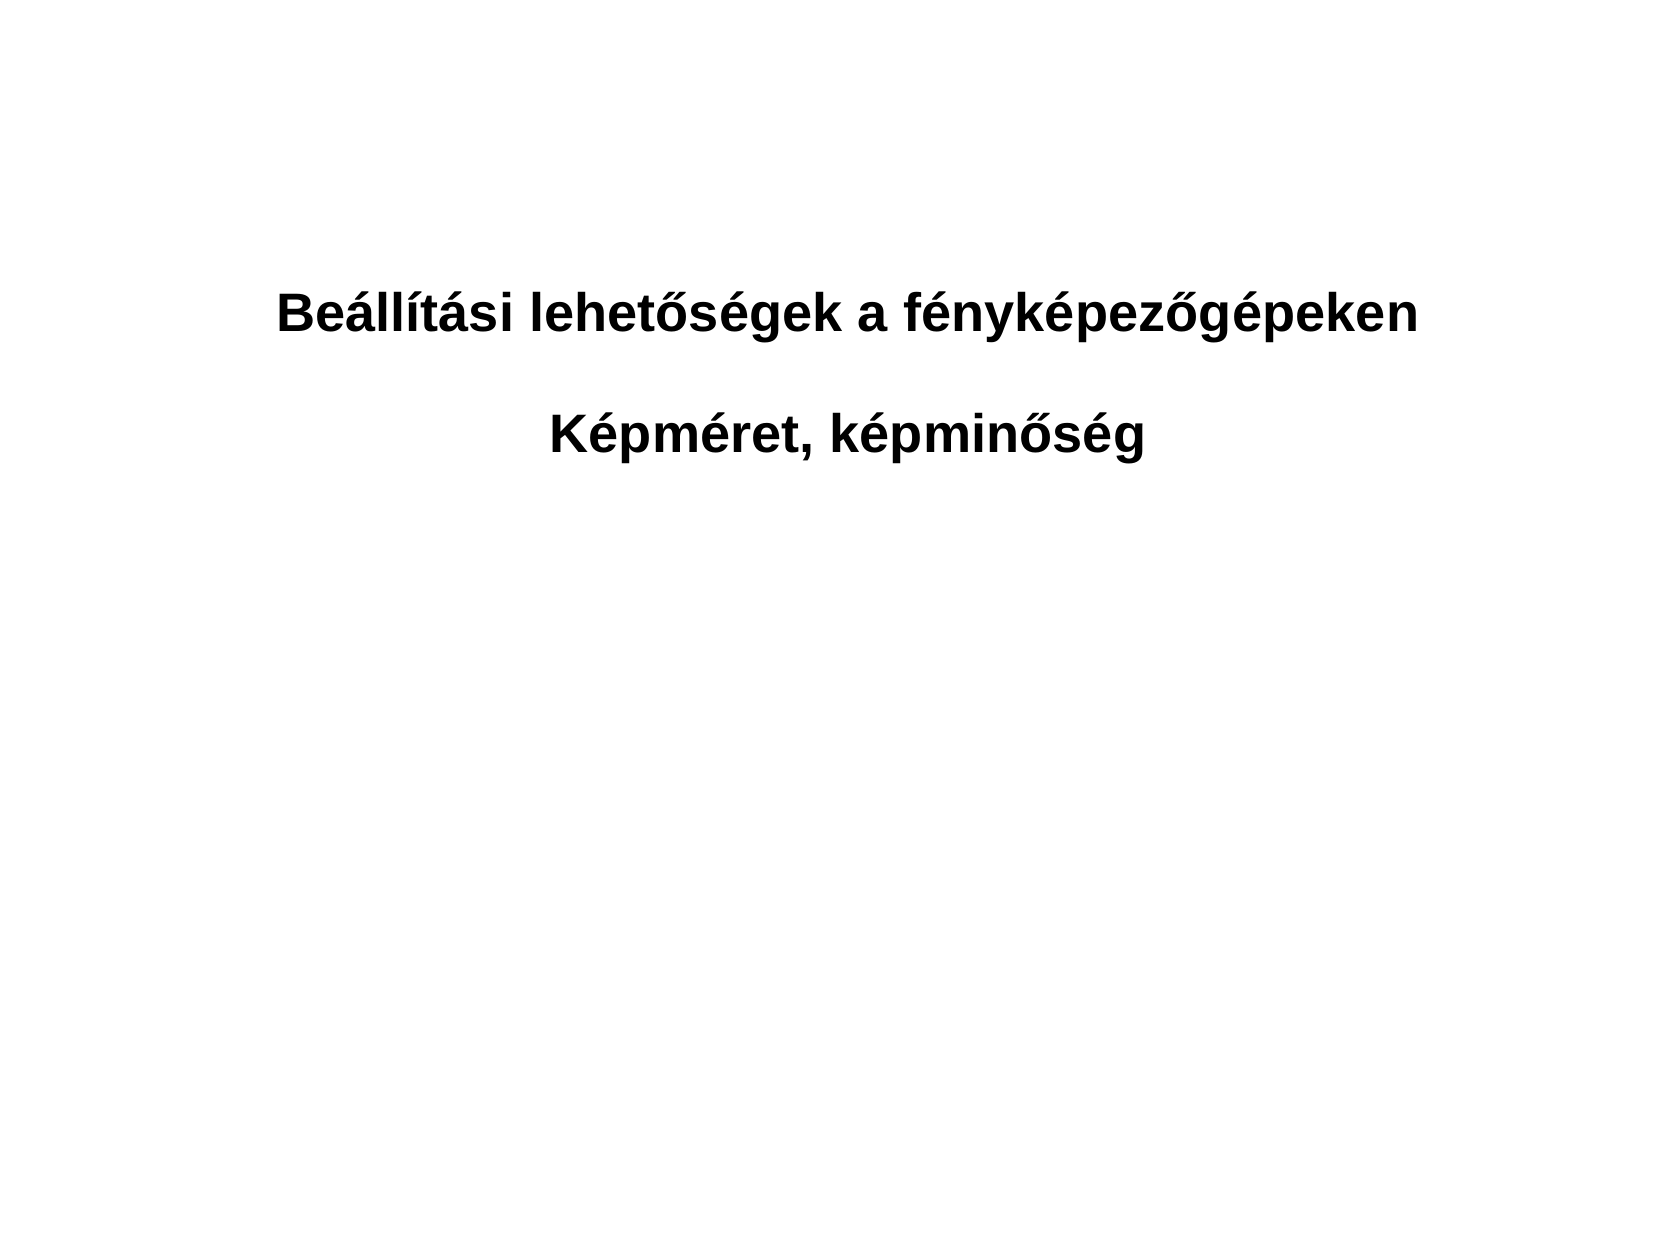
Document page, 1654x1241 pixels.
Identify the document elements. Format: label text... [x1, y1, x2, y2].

text_box Beállítási lehetőségek a fényképezőgépeken Képméret, képminőség [261, 275, 1436, 476]
